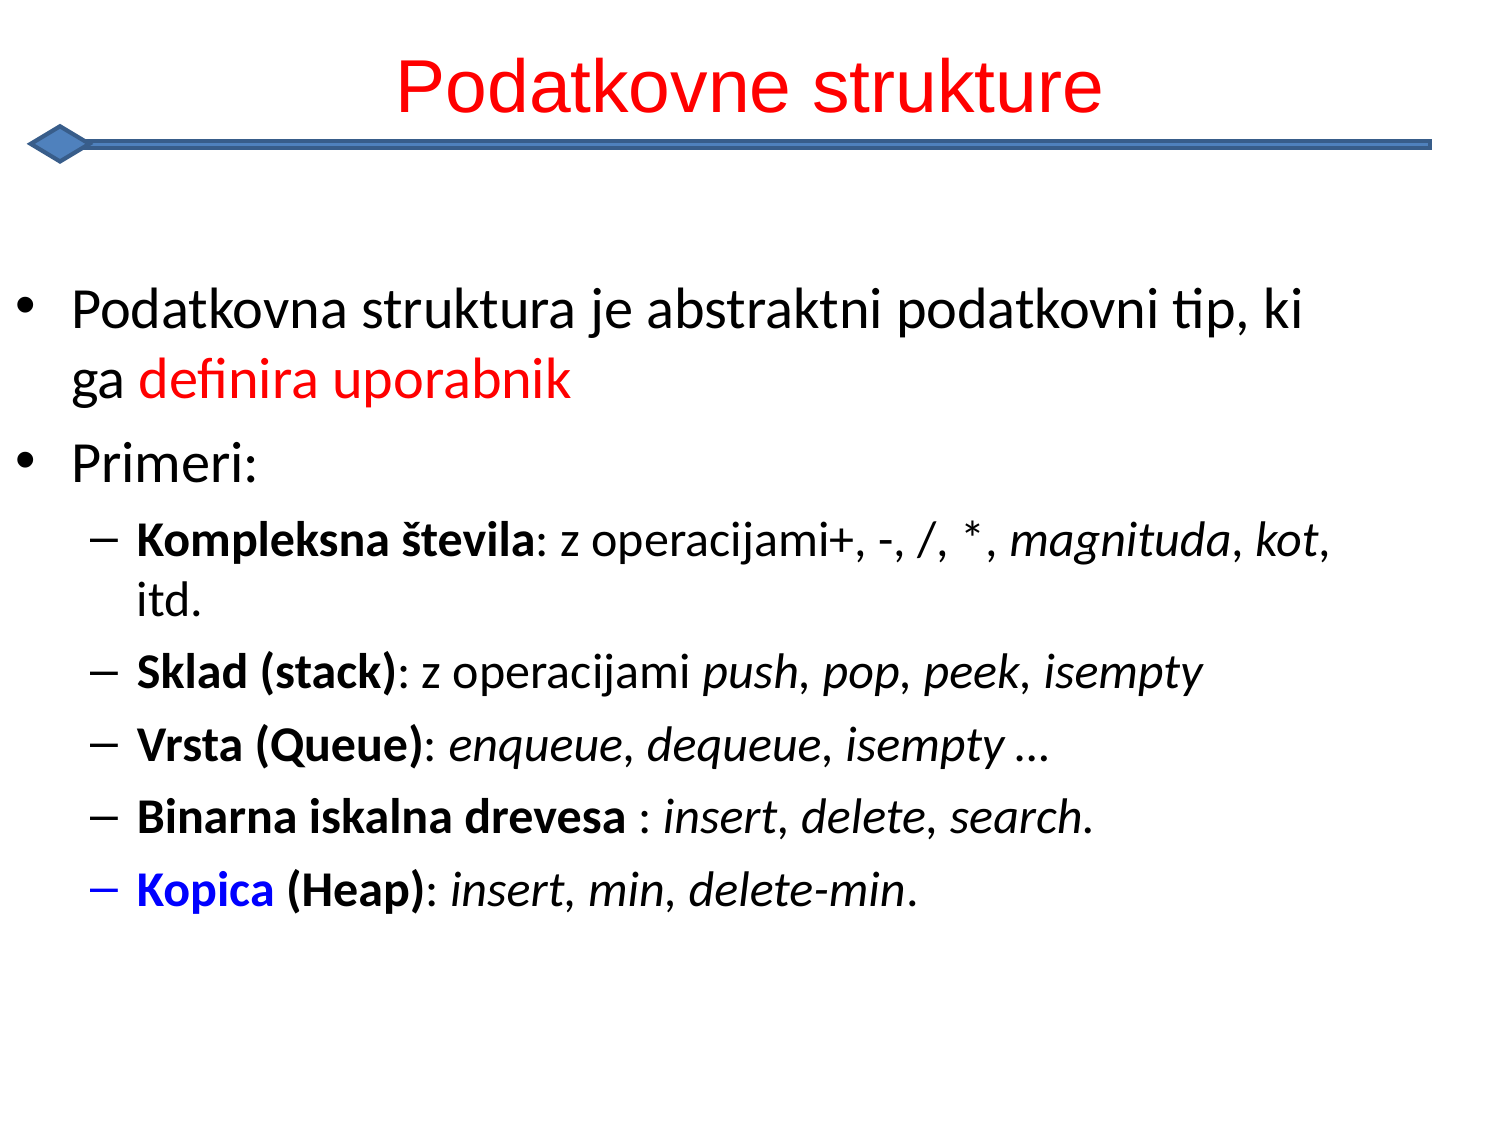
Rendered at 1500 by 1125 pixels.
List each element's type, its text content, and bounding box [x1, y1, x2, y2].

list Podatkovna struktura je abstraktni podatkovni tip, ki ga definira uporabnik Primeri: Kompleksna števila: z operacijami+, -, /, *, magnituda, kot, itd. Sklad (stack): z operacijami push, pop, peek, isempty Vrsta (Queue): enqueue, dequeue, isempty … Binarna iskalna drevesa : insert, delete, search. Kopica (Heap): insert, min, delete-min. [0, 262, 1351, 1006]
title Podatkovne strukture [75, 23, 1426, 141]
